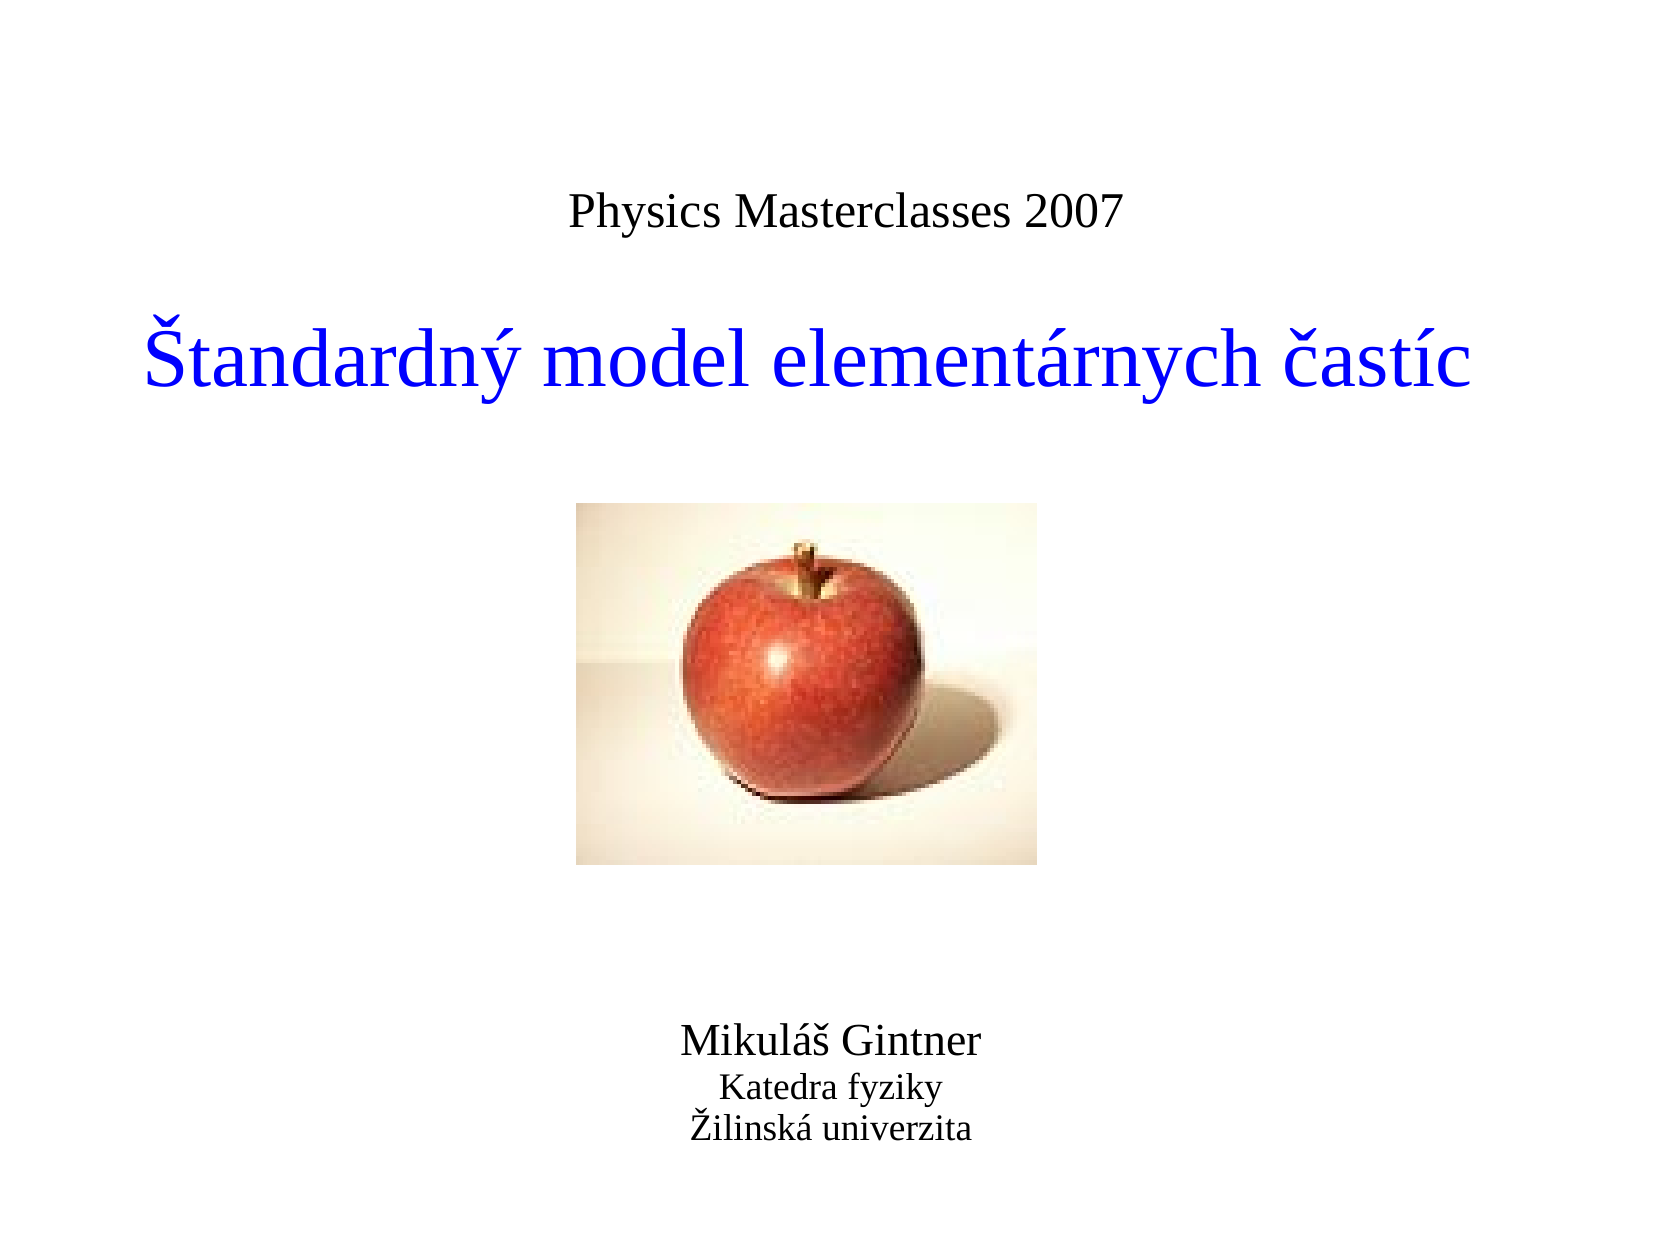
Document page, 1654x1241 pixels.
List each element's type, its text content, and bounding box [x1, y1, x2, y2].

picture [576, 503, 1037, 865]
text_box Mikuláš Gintner Katedra fyziky Žilinská univerzita [680, 1014, 986, 1162]
text_box Štandardný model elementárnych častíc [142, 312, 1501, 414]
text_box Physics Masterclasses 2007 [568, 183, 1126, 240]
